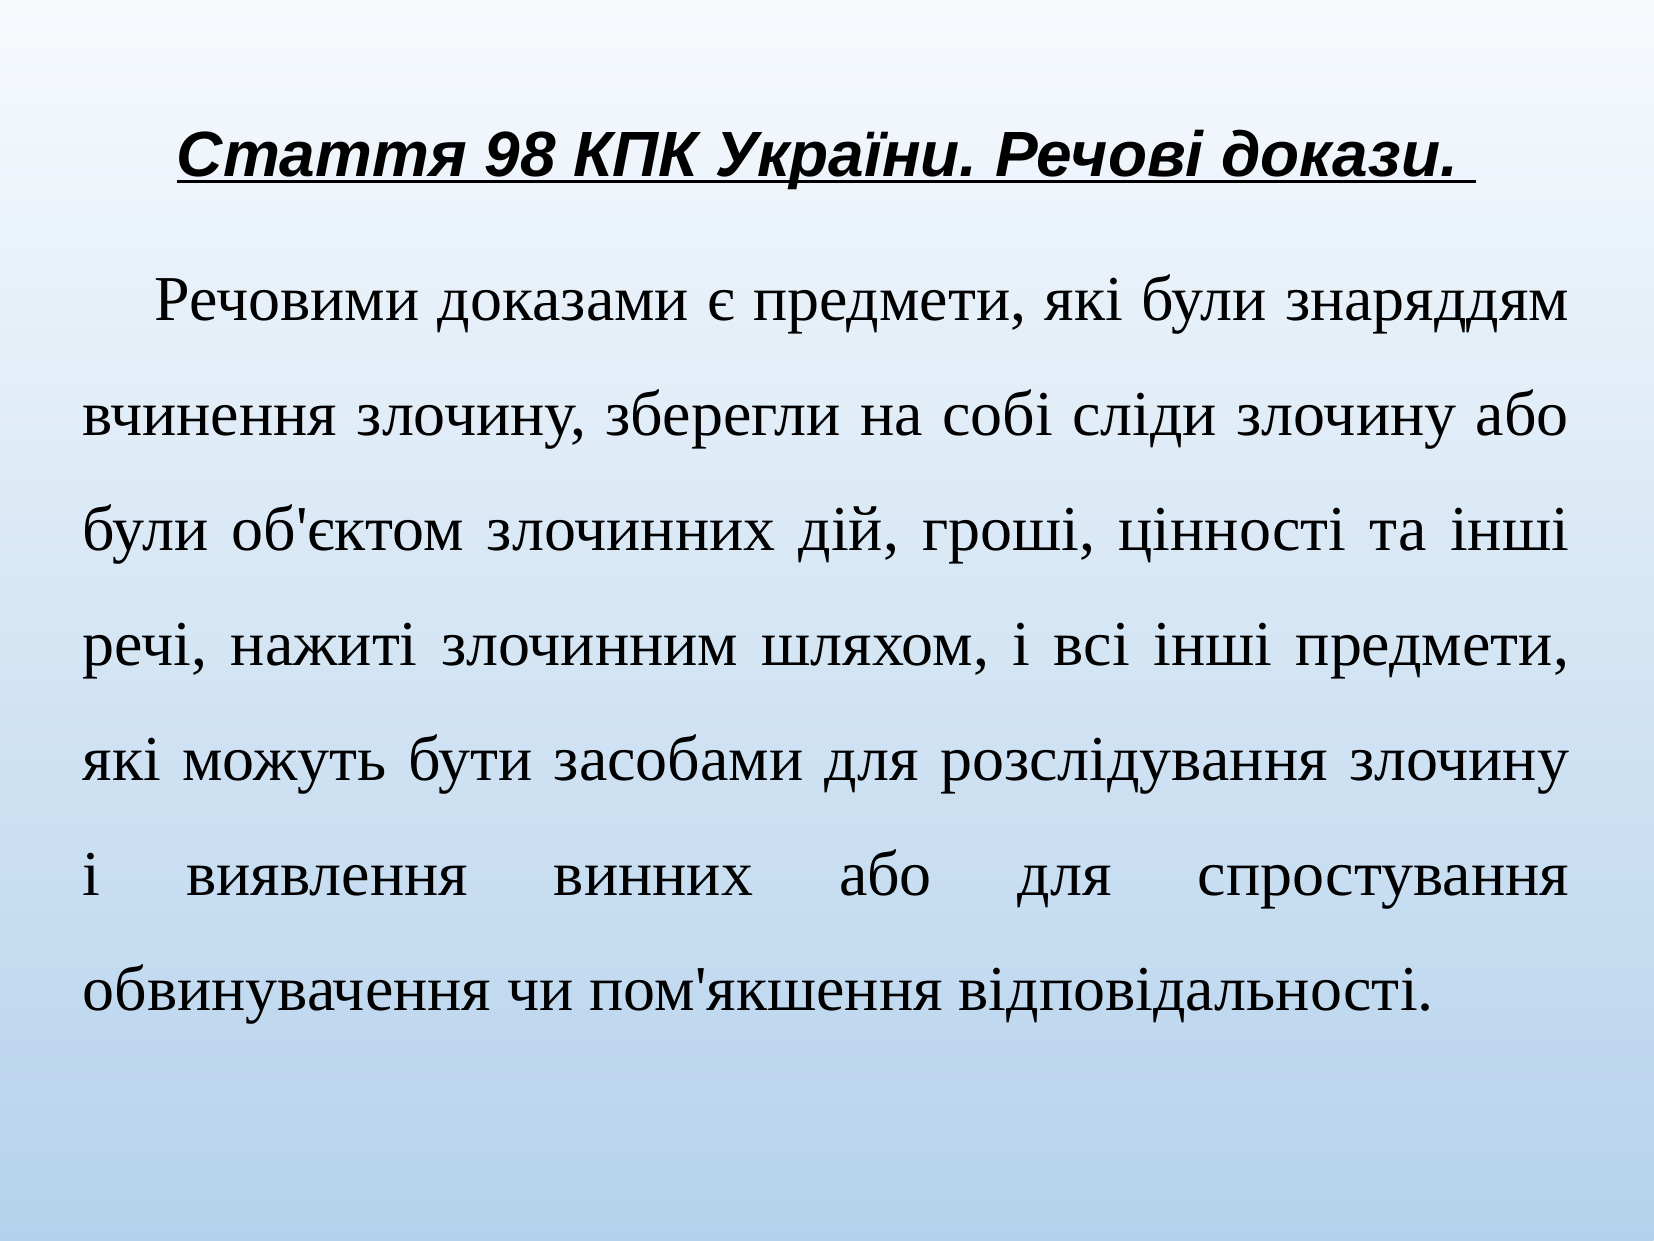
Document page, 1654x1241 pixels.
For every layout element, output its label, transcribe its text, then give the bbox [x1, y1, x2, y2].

list Стаття 98 КПК України. Речові докази. Речовими доказами є предмети, які були знаряддям вчинення злочину, зберегли на собі сліди злочину або були об'єктом злочинних дій, гроші, цінності та інші речі, нажиті злочинним шляхом, і всі інші предмети, які можуть бути засобами для розслідування злочину і виявлення винних або для спростування обвинувачення чи пом'якшення відповідальності. [82, 112, 1571, 1109]
